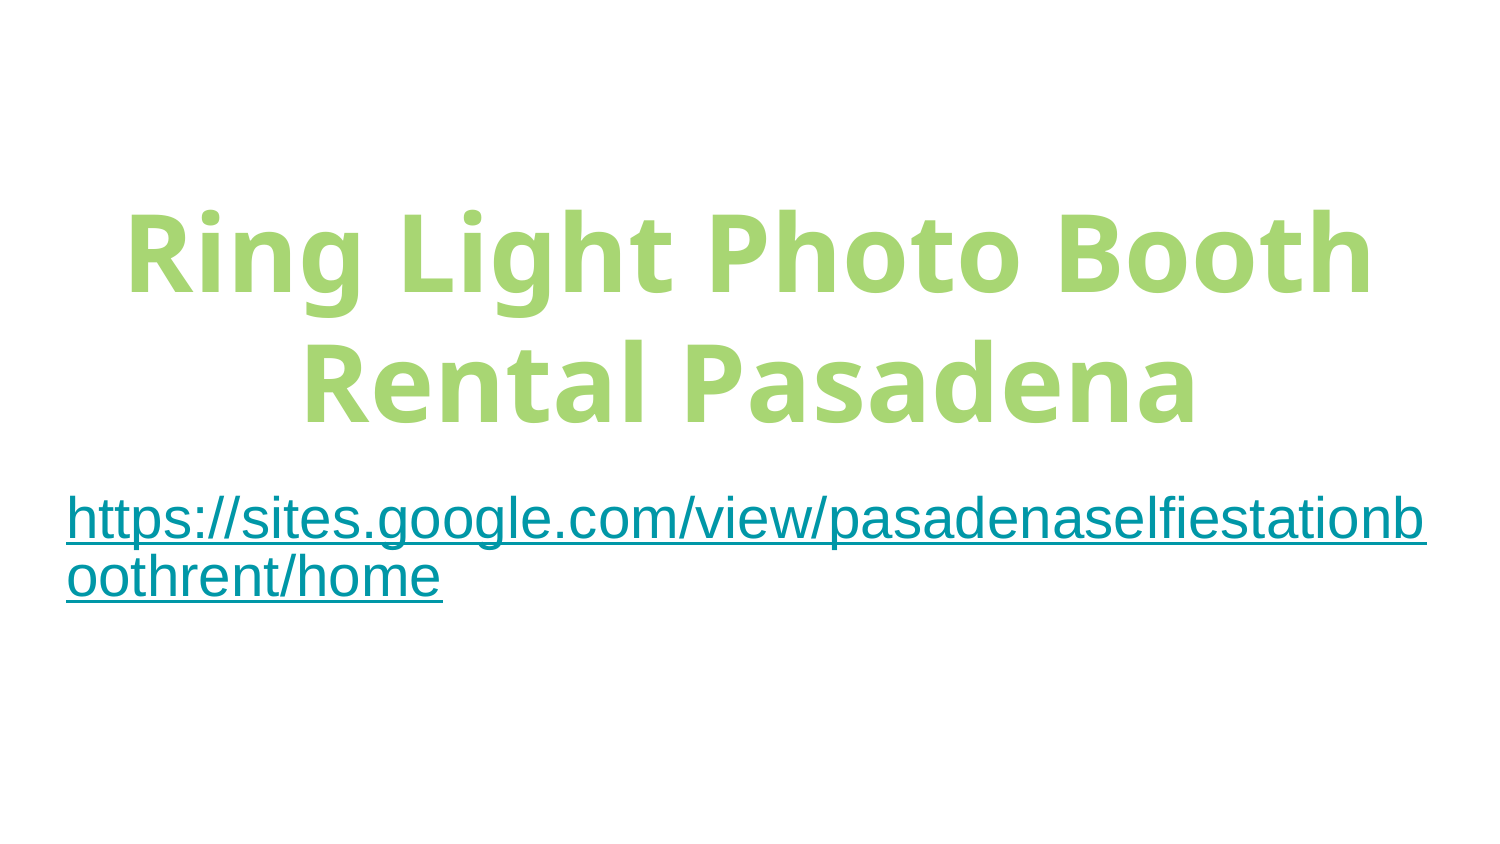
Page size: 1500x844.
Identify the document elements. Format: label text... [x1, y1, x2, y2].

title Ring Light Photo Booth Rental Pasadena [51, 122, 1449, 459]
subtitle https://sites.google.com/view/pasadenaselfiestationboothrent/home [51, 464, 1449, 595]
